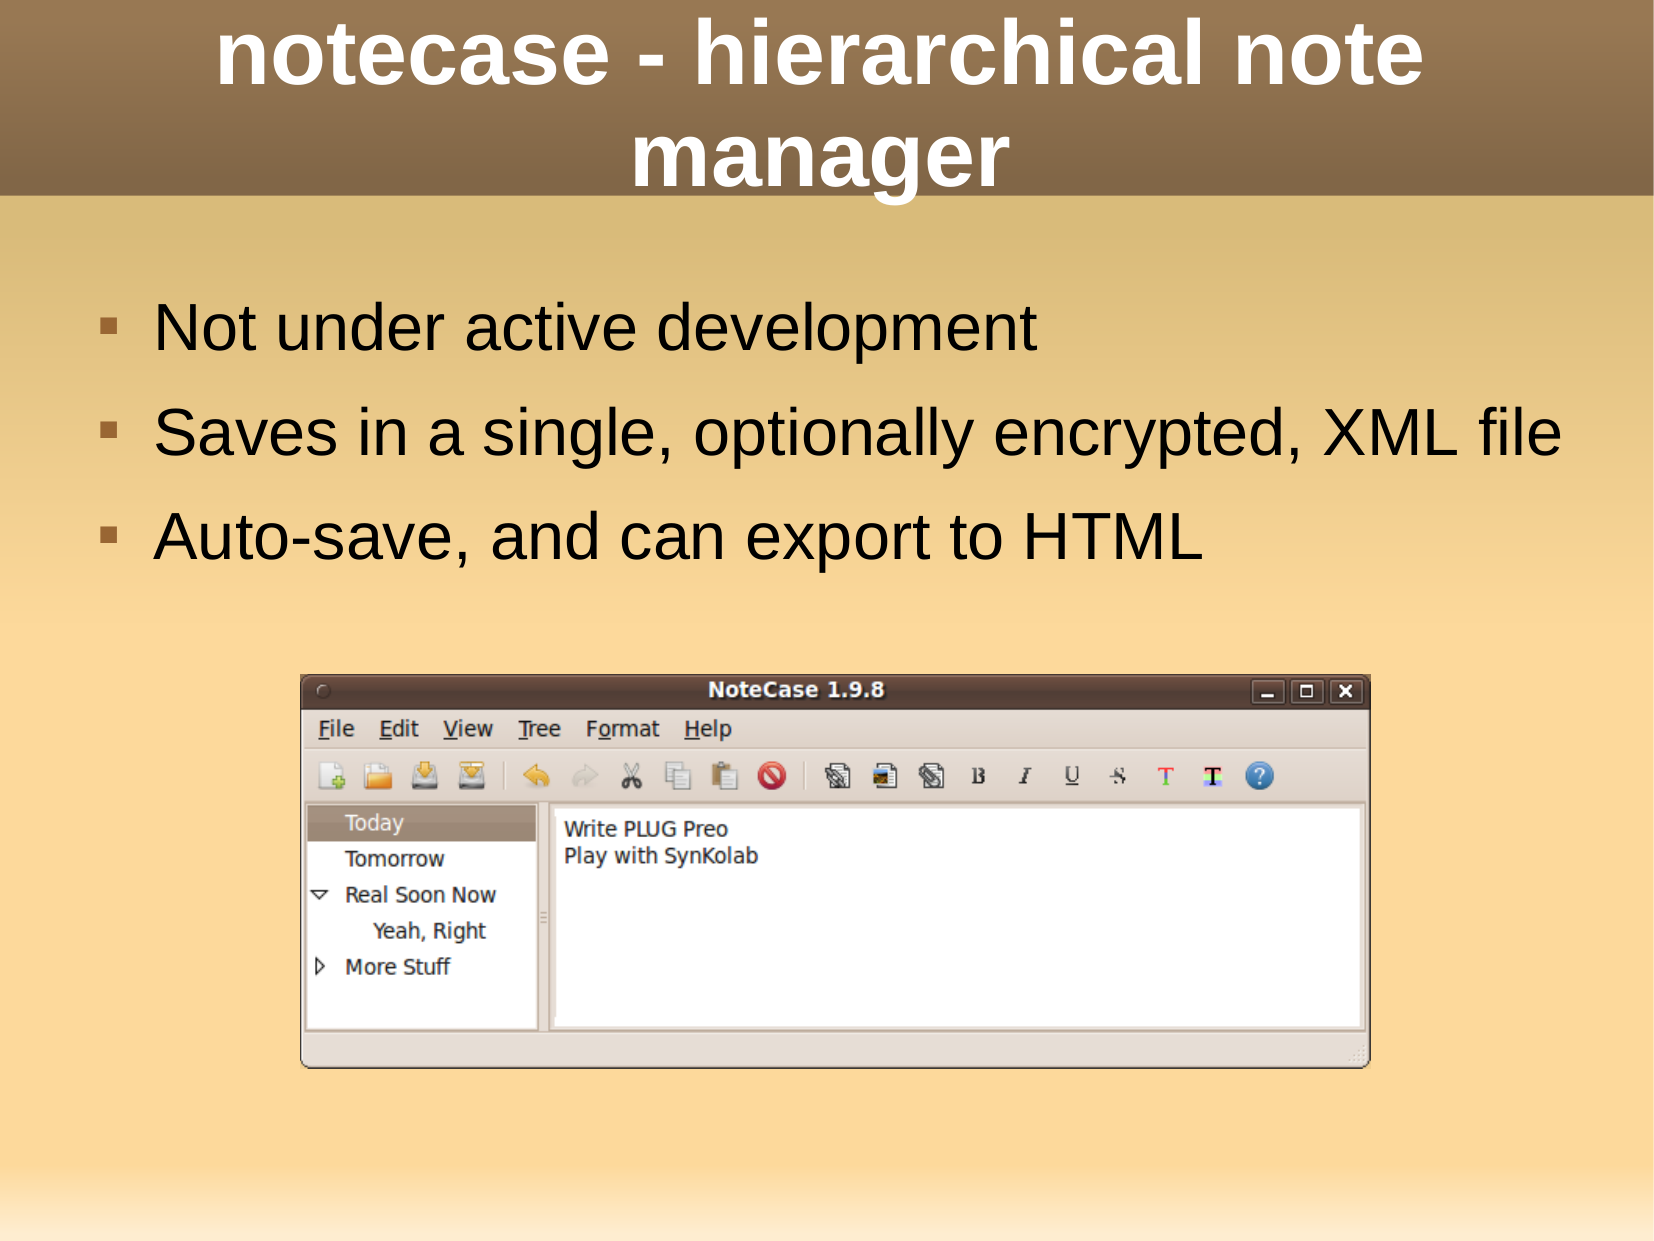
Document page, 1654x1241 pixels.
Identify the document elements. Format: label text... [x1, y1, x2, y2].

title notecase - hierarchical note manager [76, 1, 1565, 207]
picture [0, 0, 1654, 1241]
list Not under active development Saves in a single, optionally encrypted, XML file Auto-save, and can export to HTML [82, 290, 1571, 1109]
